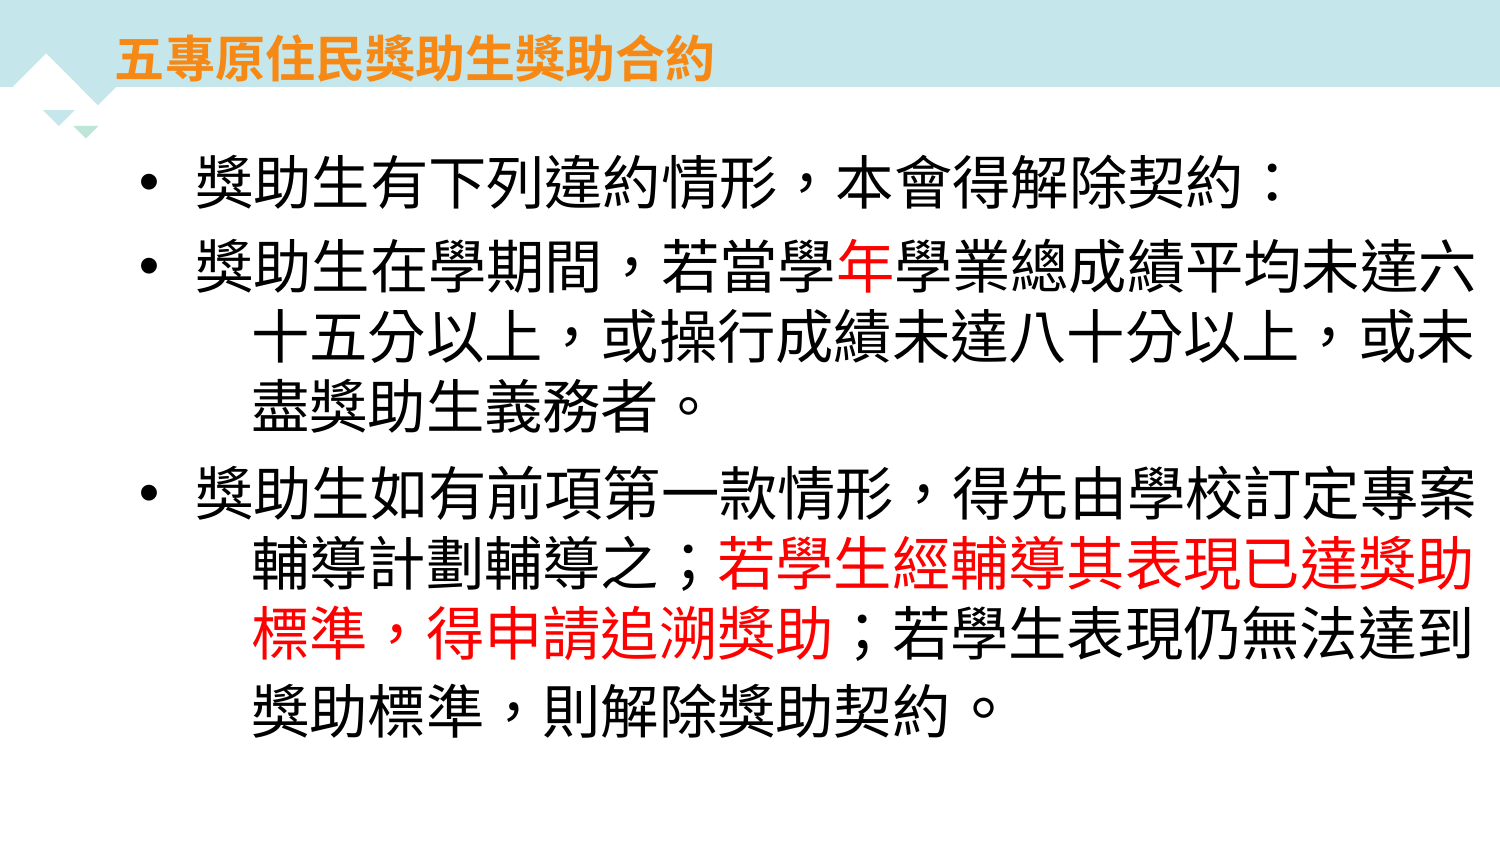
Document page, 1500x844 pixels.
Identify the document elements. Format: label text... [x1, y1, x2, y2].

text_box 五專原住民獎助生獎助合約 [99, 20, 751, 96]
text_box 獎助生有下列違約情形，本會得解除契約： 獎助生在學期間，若當學年學業總成績平均未達六十五分以上，或操行成績未達八十分以上，或未盡獎助生義務者。 獎助生如有前項第一款情形，得先由學校訂定專案輔導計劃輔導之；若學生經輔導其表現已達獎助標準，得申請追溯獎助；若學生表現仍無法達到獎助標準，則解除獎助契約。 [123, 138, 1500, 844]
